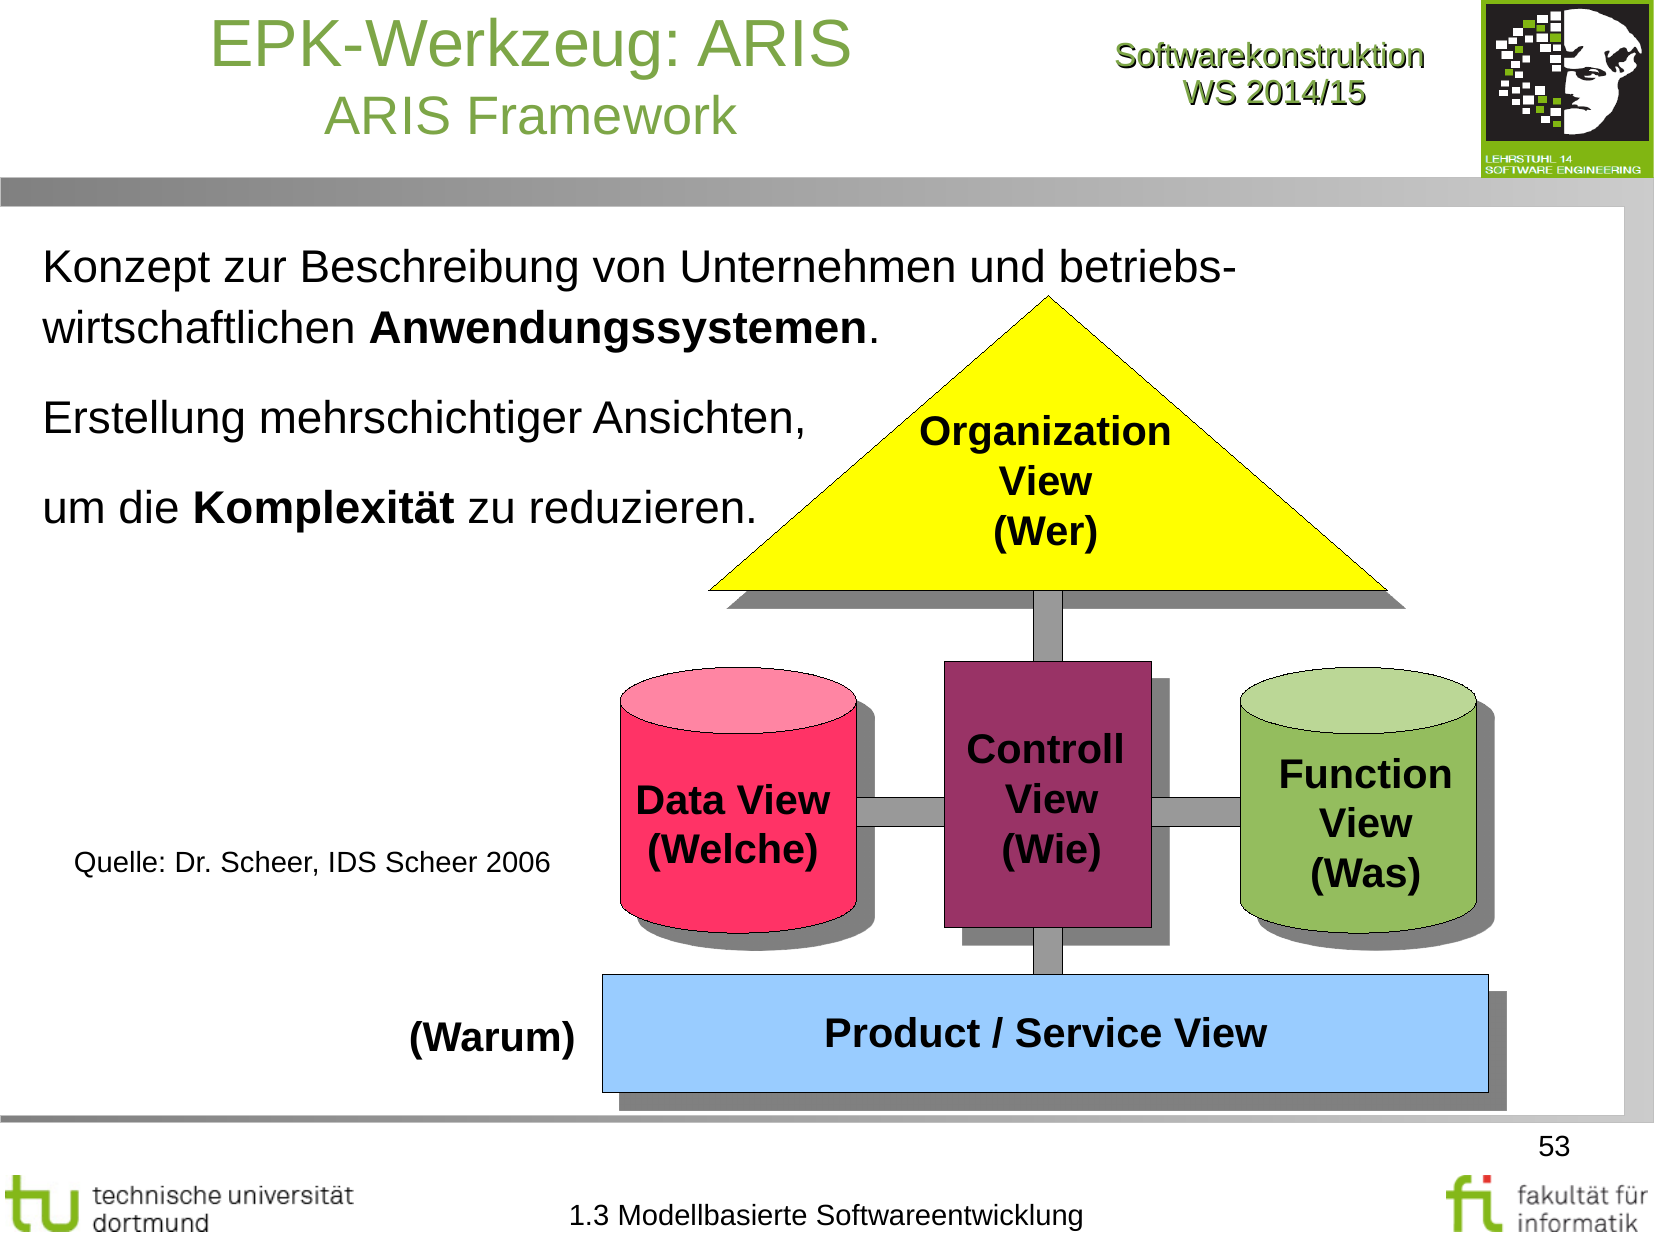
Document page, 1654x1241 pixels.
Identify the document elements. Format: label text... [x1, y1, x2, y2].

text_box Organization View (Wer) [904, 396, 1188, 561]
text_box Function View (Was) [1263, 738, 1468, 904]
title EPK-Werkzeug: ARIS ARIS Framework [0, 0, 1063, 178]
text_box Controll View (Wie) [951, 714, 1152, 880]
picture [1481, 0, 1654, 178]
text_box [602, 540, 1489, 1093]
picture [5, 1175, 354, 1232]
text_box Integrated Modelling in ADONIS® [1240, 667, 1477, 734]
text_box Integrated Modelling in ADONIS® [620, 667, 857, 734]
text_box Product / Service View [809, 997, 1283, 1064]
picture [1446, 1175, 1648, 1232]
text_box Quelle: Dr. Scheer, IDS Scheer 2006 [59, 835, 567, 886]
text_box (Warum) [394, 1002, 591, 1068]
text_box Data View (Welche) [620, 765, 846, 880]
text_box Konzept zur Beschreibung von Unternehmen und betriebs- wirtschaftlichen Anwendungssystemen. Erstellung mehrschichtiger Ansichten, um die Komplexität zu reduzieren. [27, 224, 1636, 540]
text_box [1151, 703, 1477, 934]
